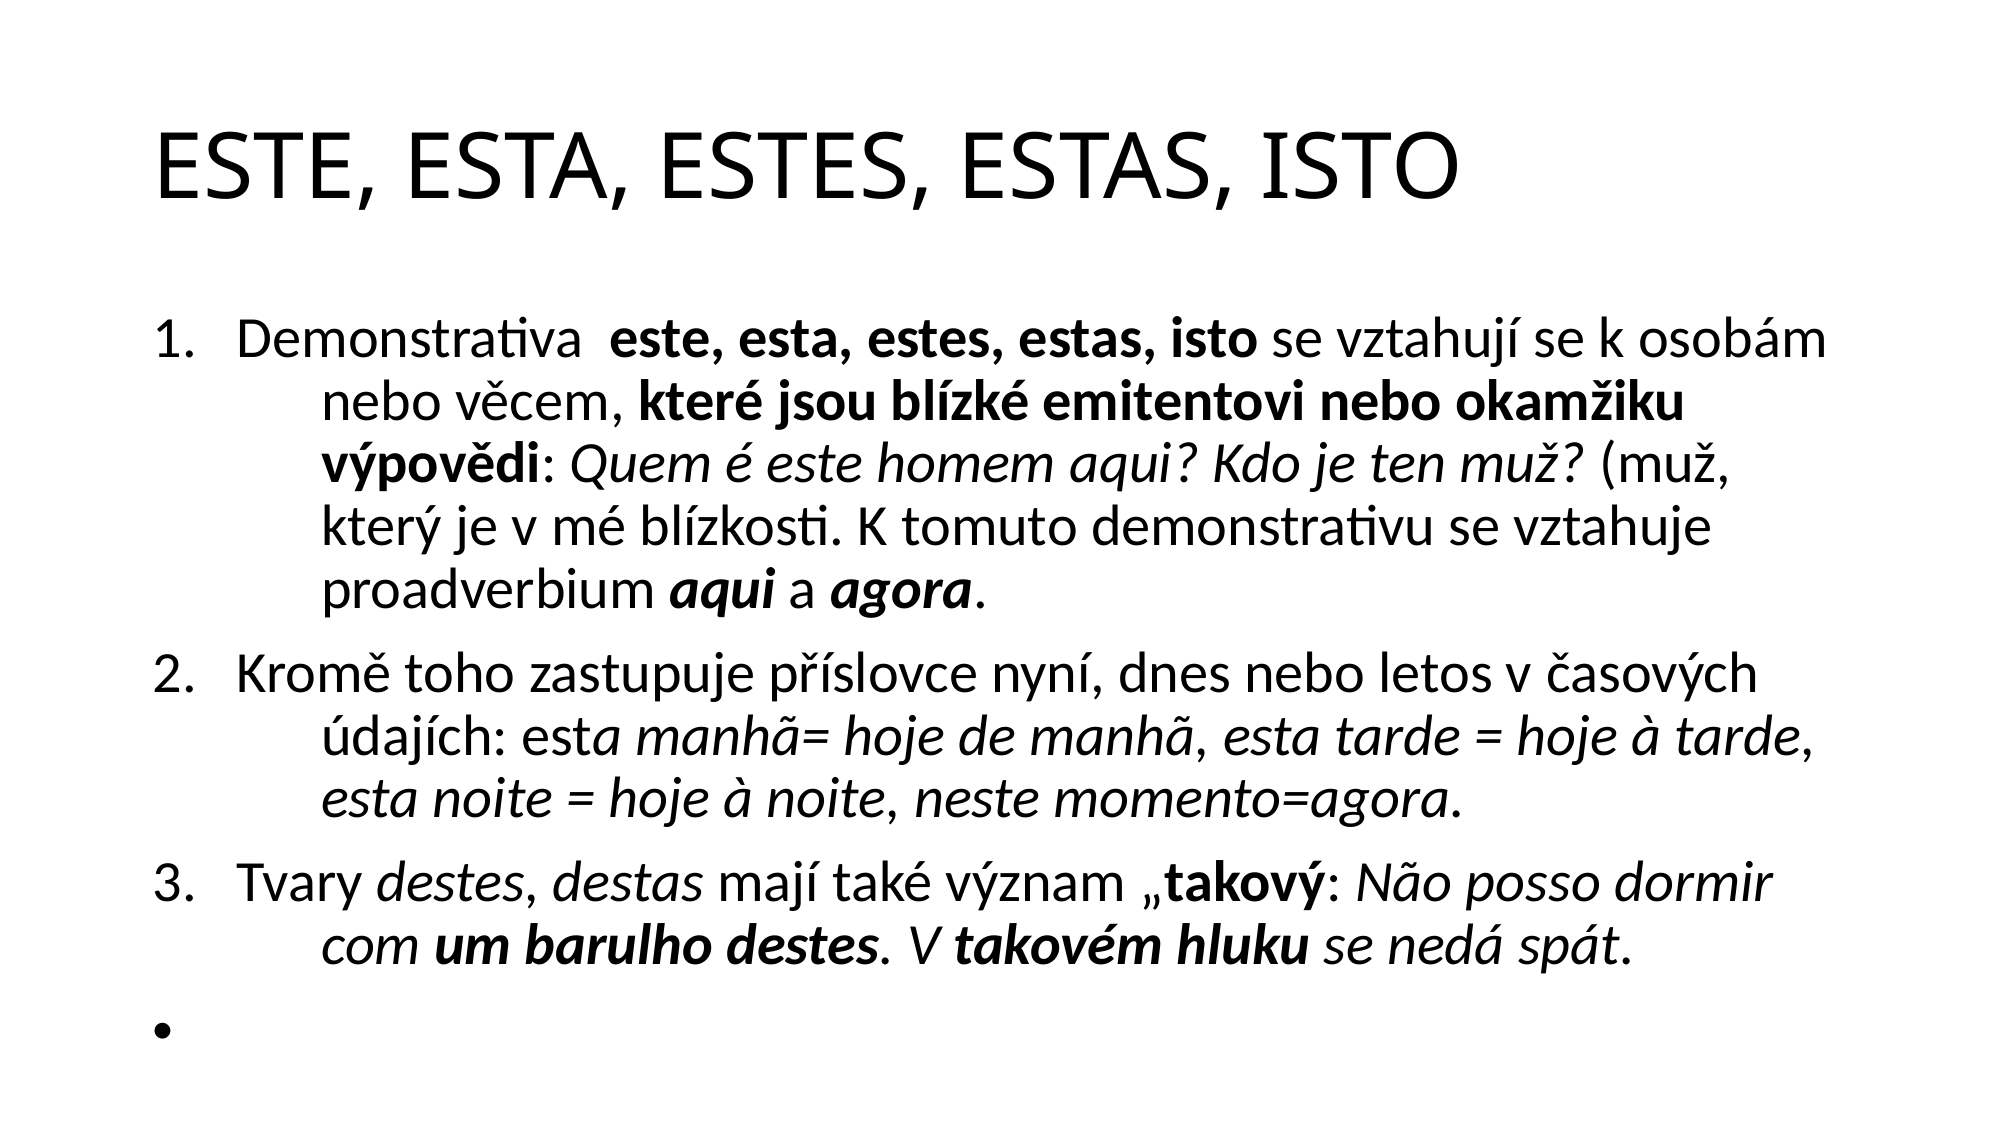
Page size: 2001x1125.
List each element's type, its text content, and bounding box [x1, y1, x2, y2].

list Demonstrativa este, esta, estes, estas, isto se vztahují se k osobám nebo věcem, které jsou blízké emitentovi nebo okamžiku výpovědi: Quem é este homem aqui? Kdo je ten muž? (muž, který je v mé blízkosti. K tomuto demonstrativu se vztahuje proadverbium aqui a agora. Kromě toho zastupuje příslovce nyní, dnes nebo letos v časových údajích: esta manhã= hoje de manhã, esta tarde = hoje à tarde, esta noite = hoje à noite, neste momento=agora. Tvary destes, destas mají také význam „takový: Não posso dormir com um barulho destes. V takovém hluku se nedá spát. [137, 299, 1863, 1014]
title ESTE, ESTA, ESTES, ESTAS, ISTO [137, 59, 1863, 278]
